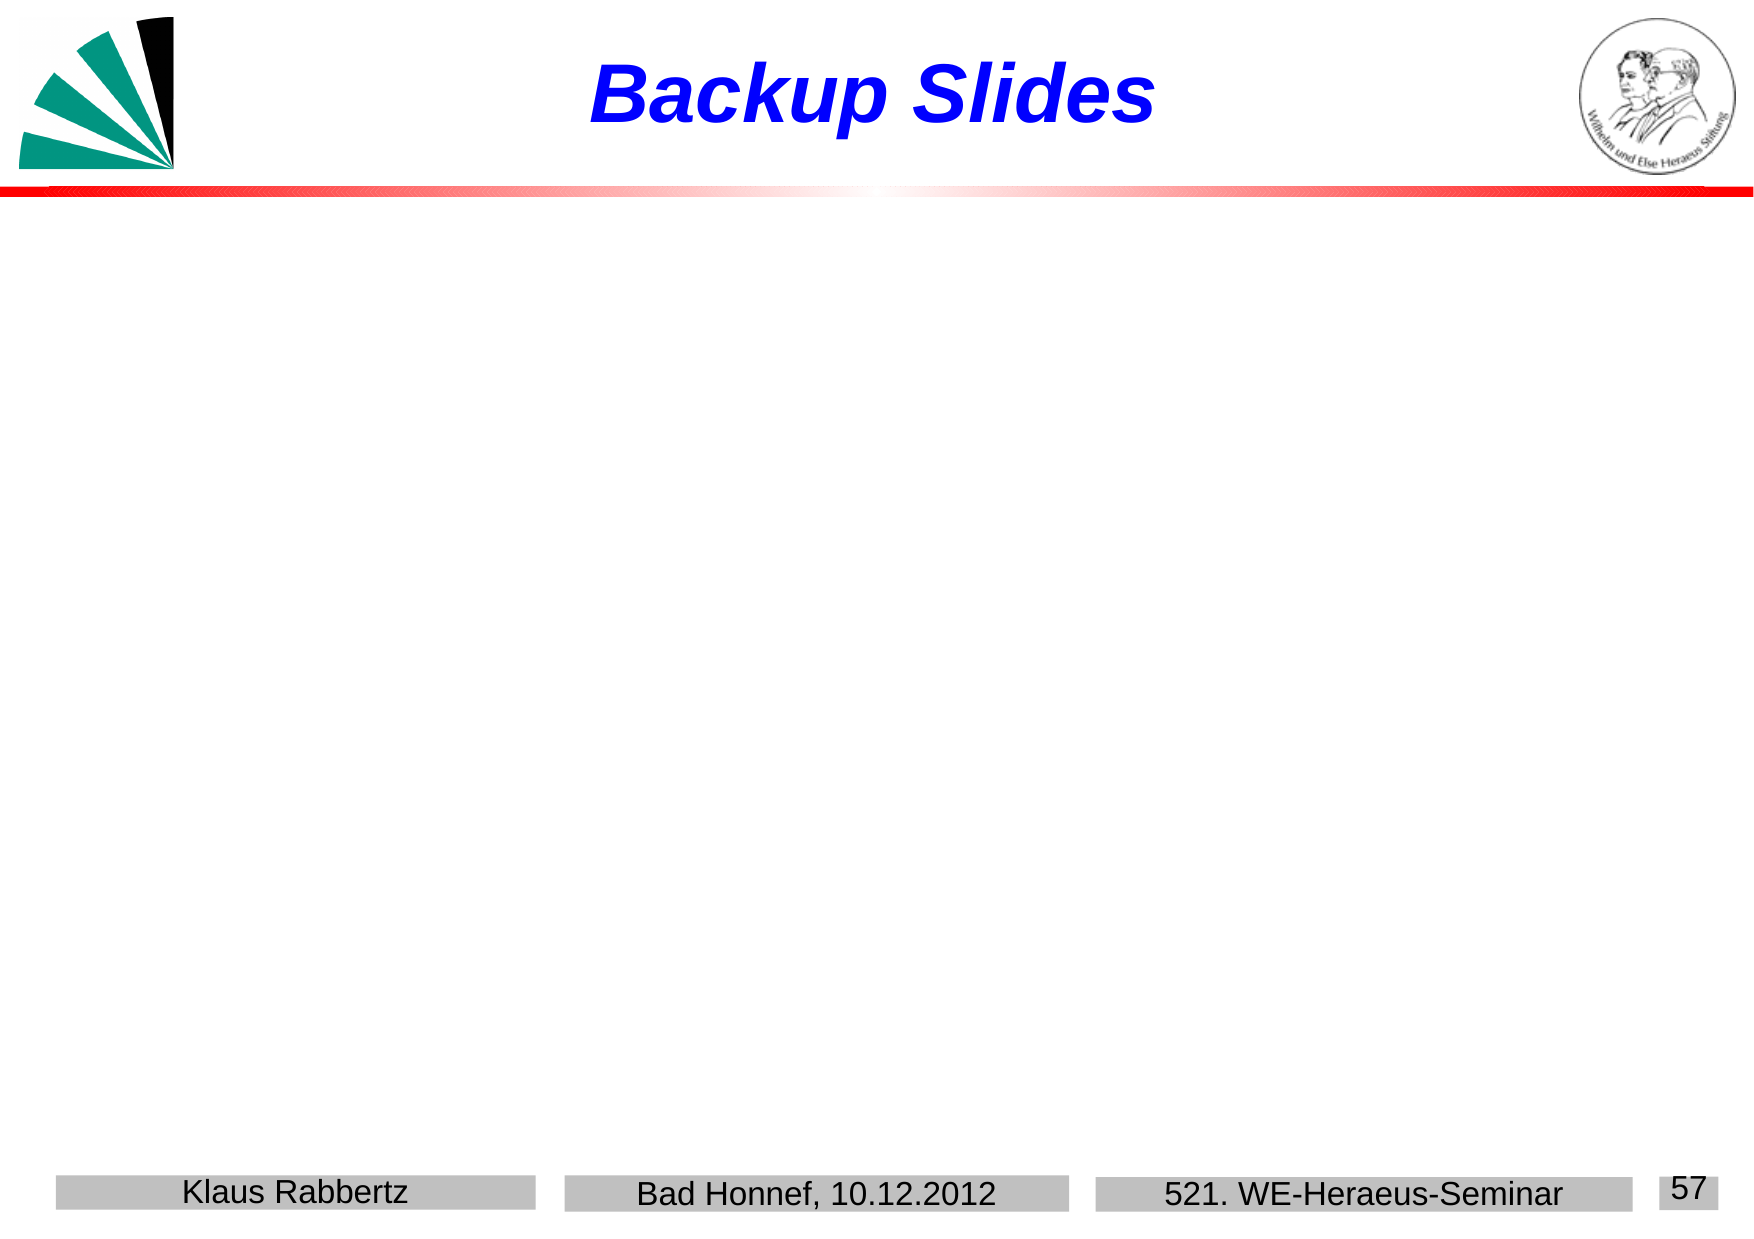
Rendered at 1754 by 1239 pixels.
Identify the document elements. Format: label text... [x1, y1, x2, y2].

picture [1579, 18, 1736, 175]
picture [19, 17, 174, 171]
title Backup Slides [190, 0, 1558, 187]
